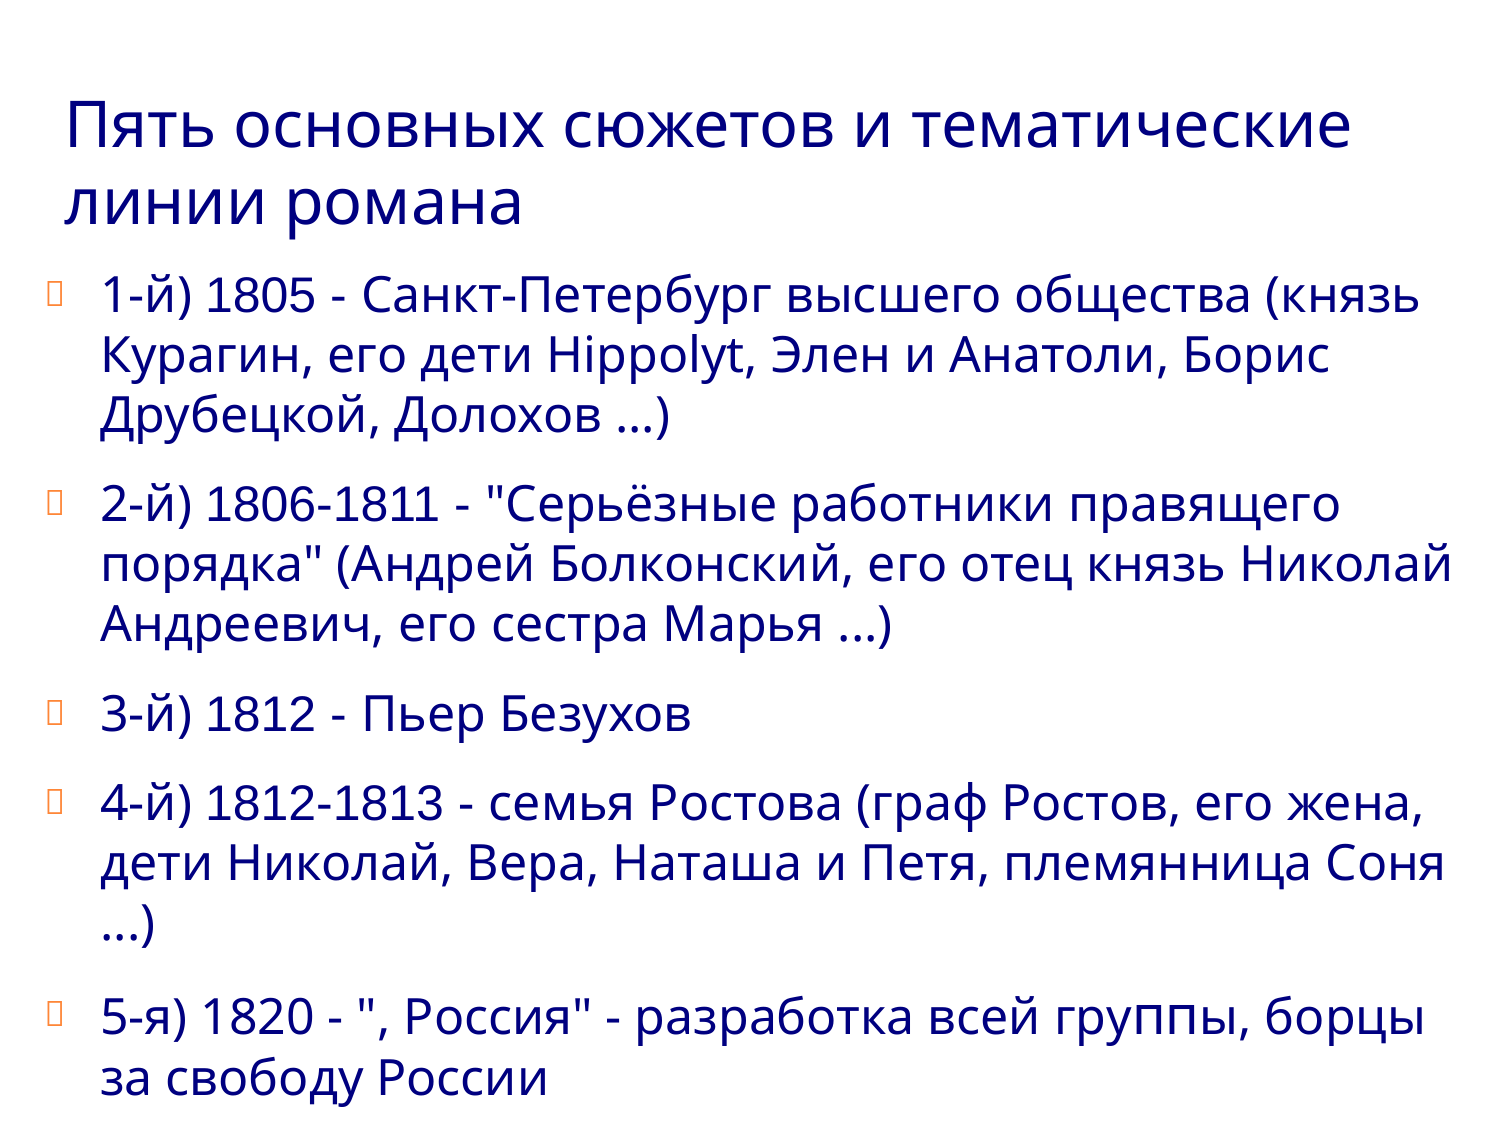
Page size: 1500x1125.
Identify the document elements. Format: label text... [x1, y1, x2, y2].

title Пять основных сюжетов и тематические линии романа [50, 75, 1475, 213]
list 1-й) 1805 - Санкт-Петербург высшего общества (князь Курагин, его дети Hippolyt, Элен и Анатоли, Борис Друбецкой, Долохов ...) 2-й) 1806-1811 - "Серьёзные работники правящего порядка" (Андрей Болконский, его отец князь Николай Андреевич, его сестра Марья ...) 3-й) 1812 - Пьер Безухов 4-й) 1812-1813 - семья Ростова (граф Ростов, его жена, дети Николай, Вера, Наташа и Петя, племянница Соня ...) 5-я) 1820 - ", Россия" - разработка всей группы, борцы за свободу России [29, 254, 1475, 1047]
